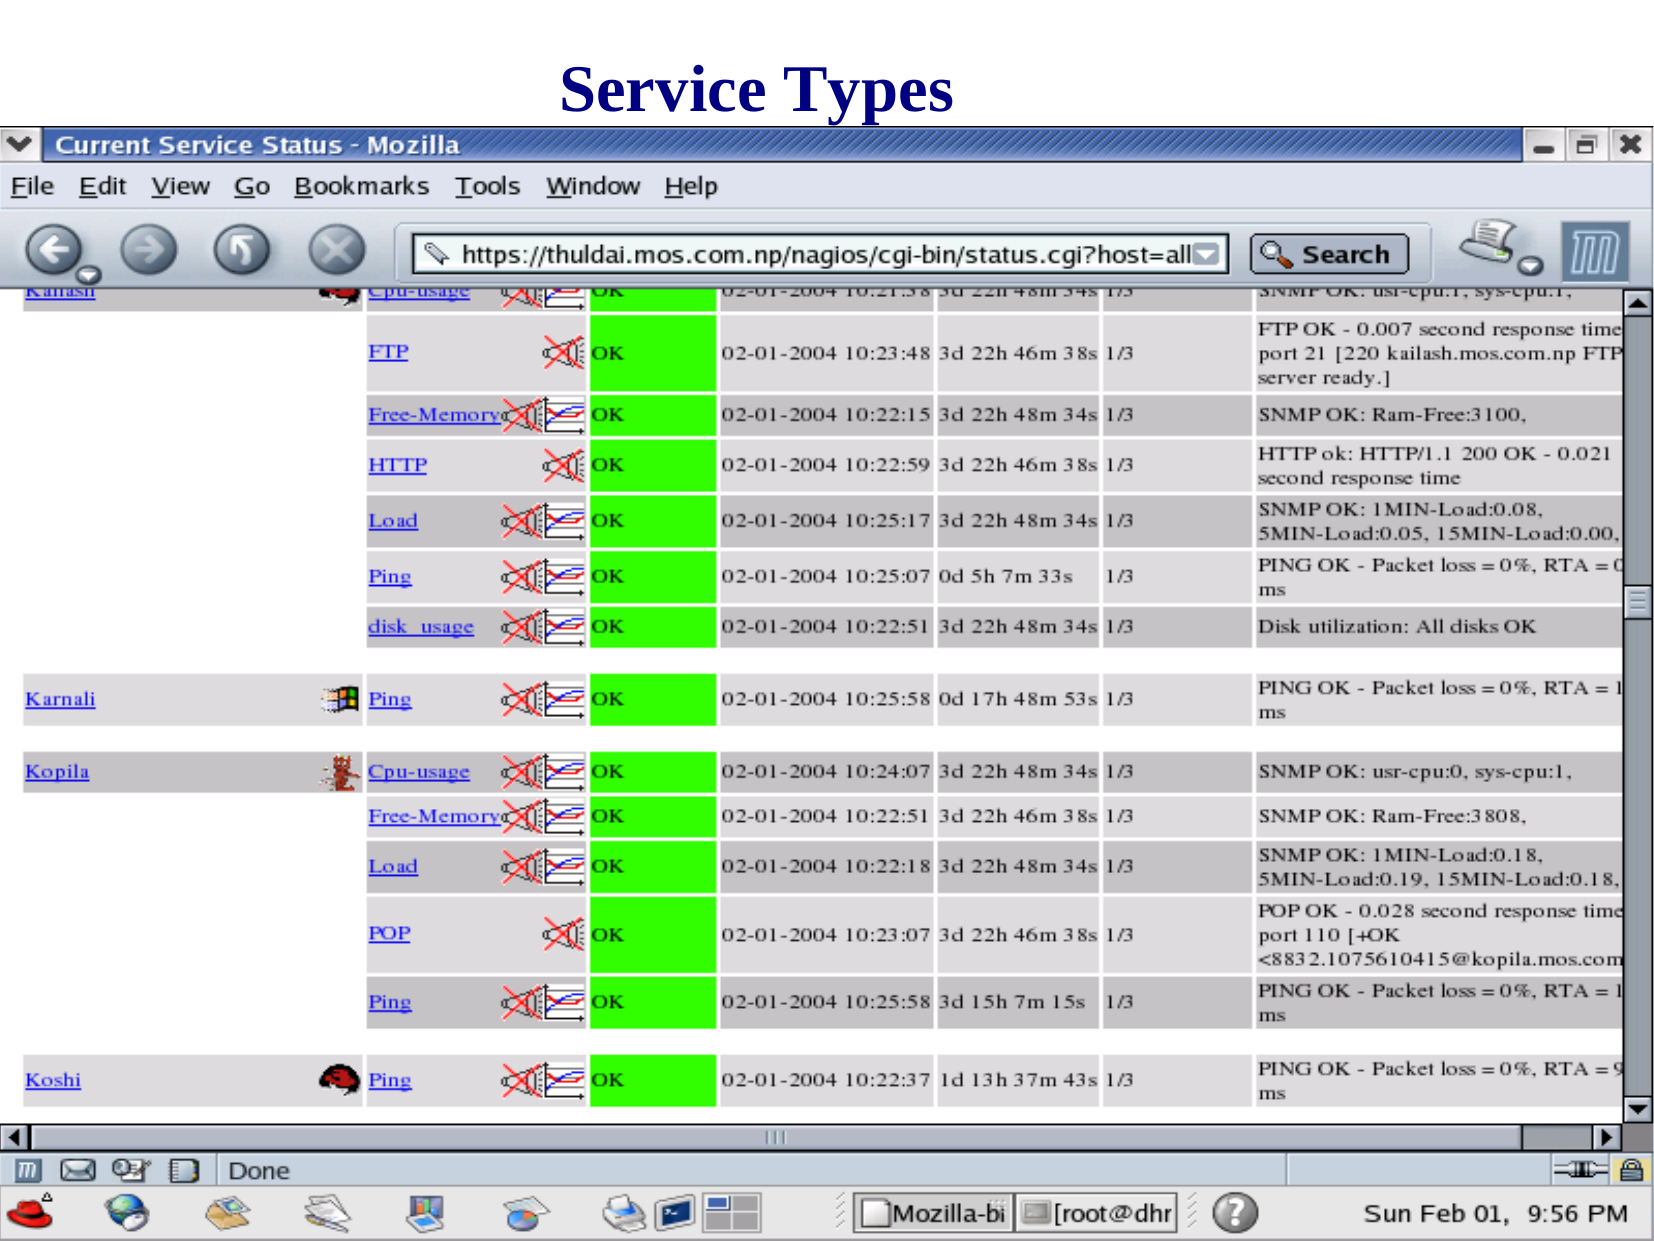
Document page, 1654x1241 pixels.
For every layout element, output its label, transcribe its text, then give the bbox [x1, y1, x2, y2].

text_box Service Types [112, 36, 1388, 126]
picture [0, 126, 1654, 1241]
